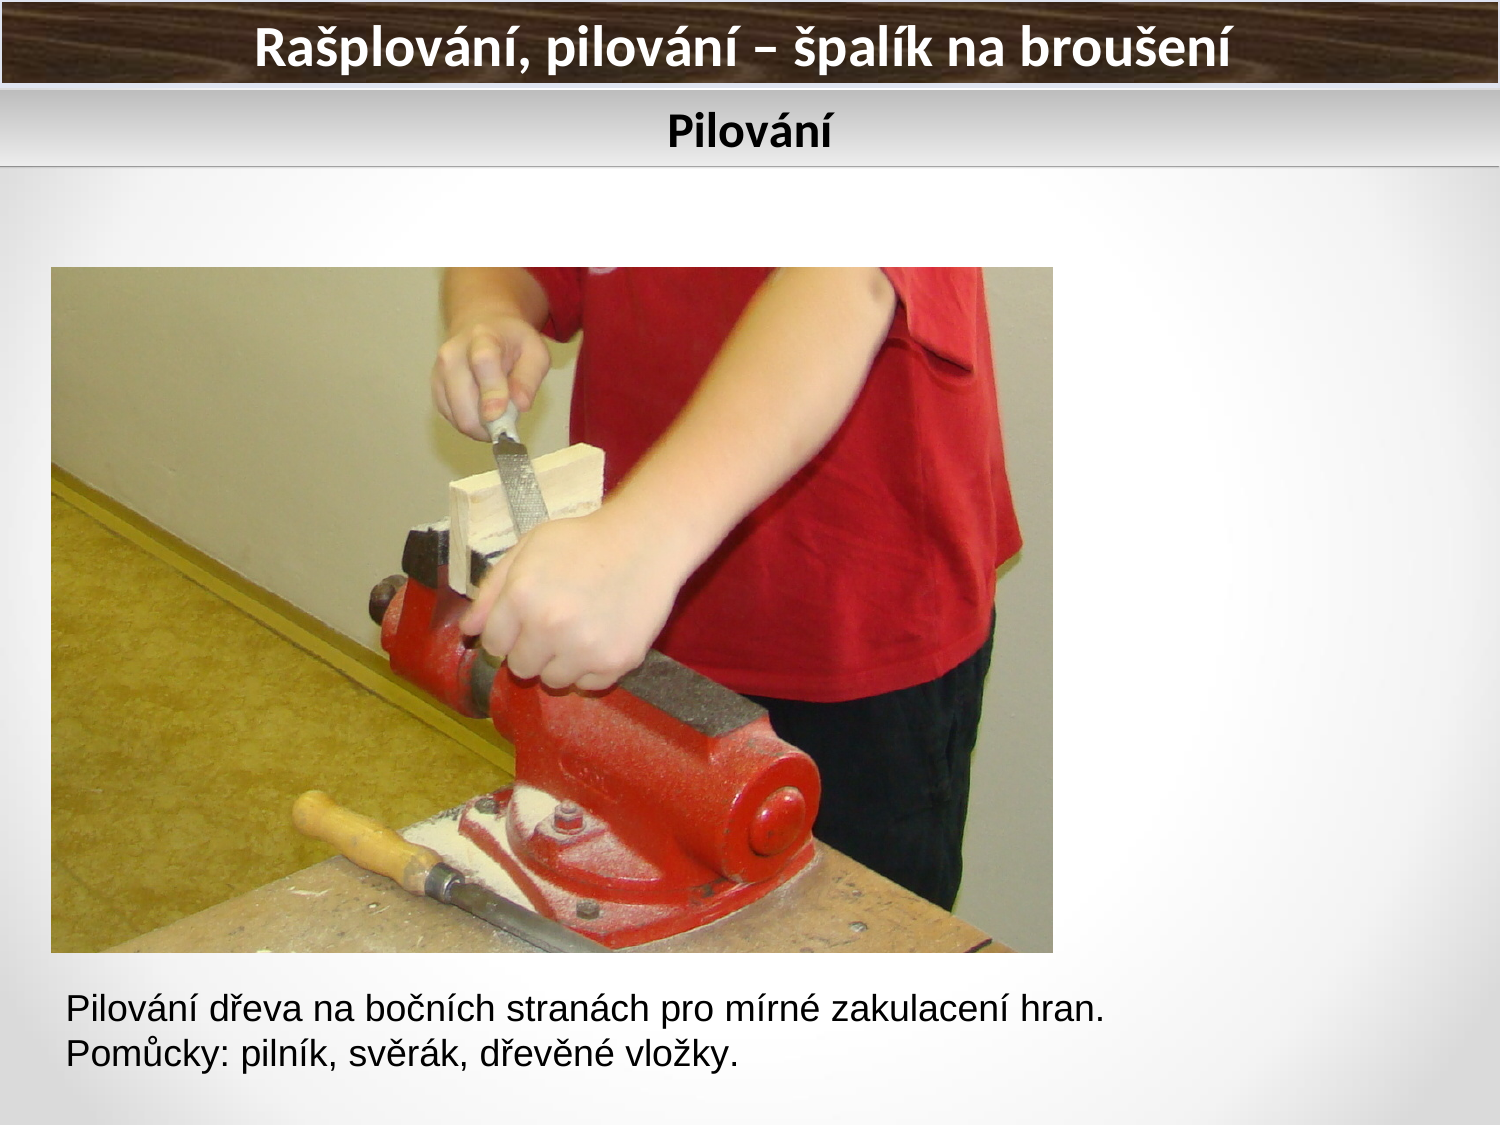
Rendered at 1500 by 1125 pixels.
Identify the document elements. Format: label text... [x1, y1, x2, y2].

text_box Pilování dřeva na bočních stranách pro mírné zakulacení hran. Pomůcky: pilník, svěrák, dřevěné vložky. [50, 976, 1185, 1082]
text_box Rašplování, pilování – špalík na broušení [0, 0, 1500, 86]
text_box Pilování [0, 90, 1500, 166]
picture [0, 86, 1500, 90]
picture [0, 166, 1500, 1125]
